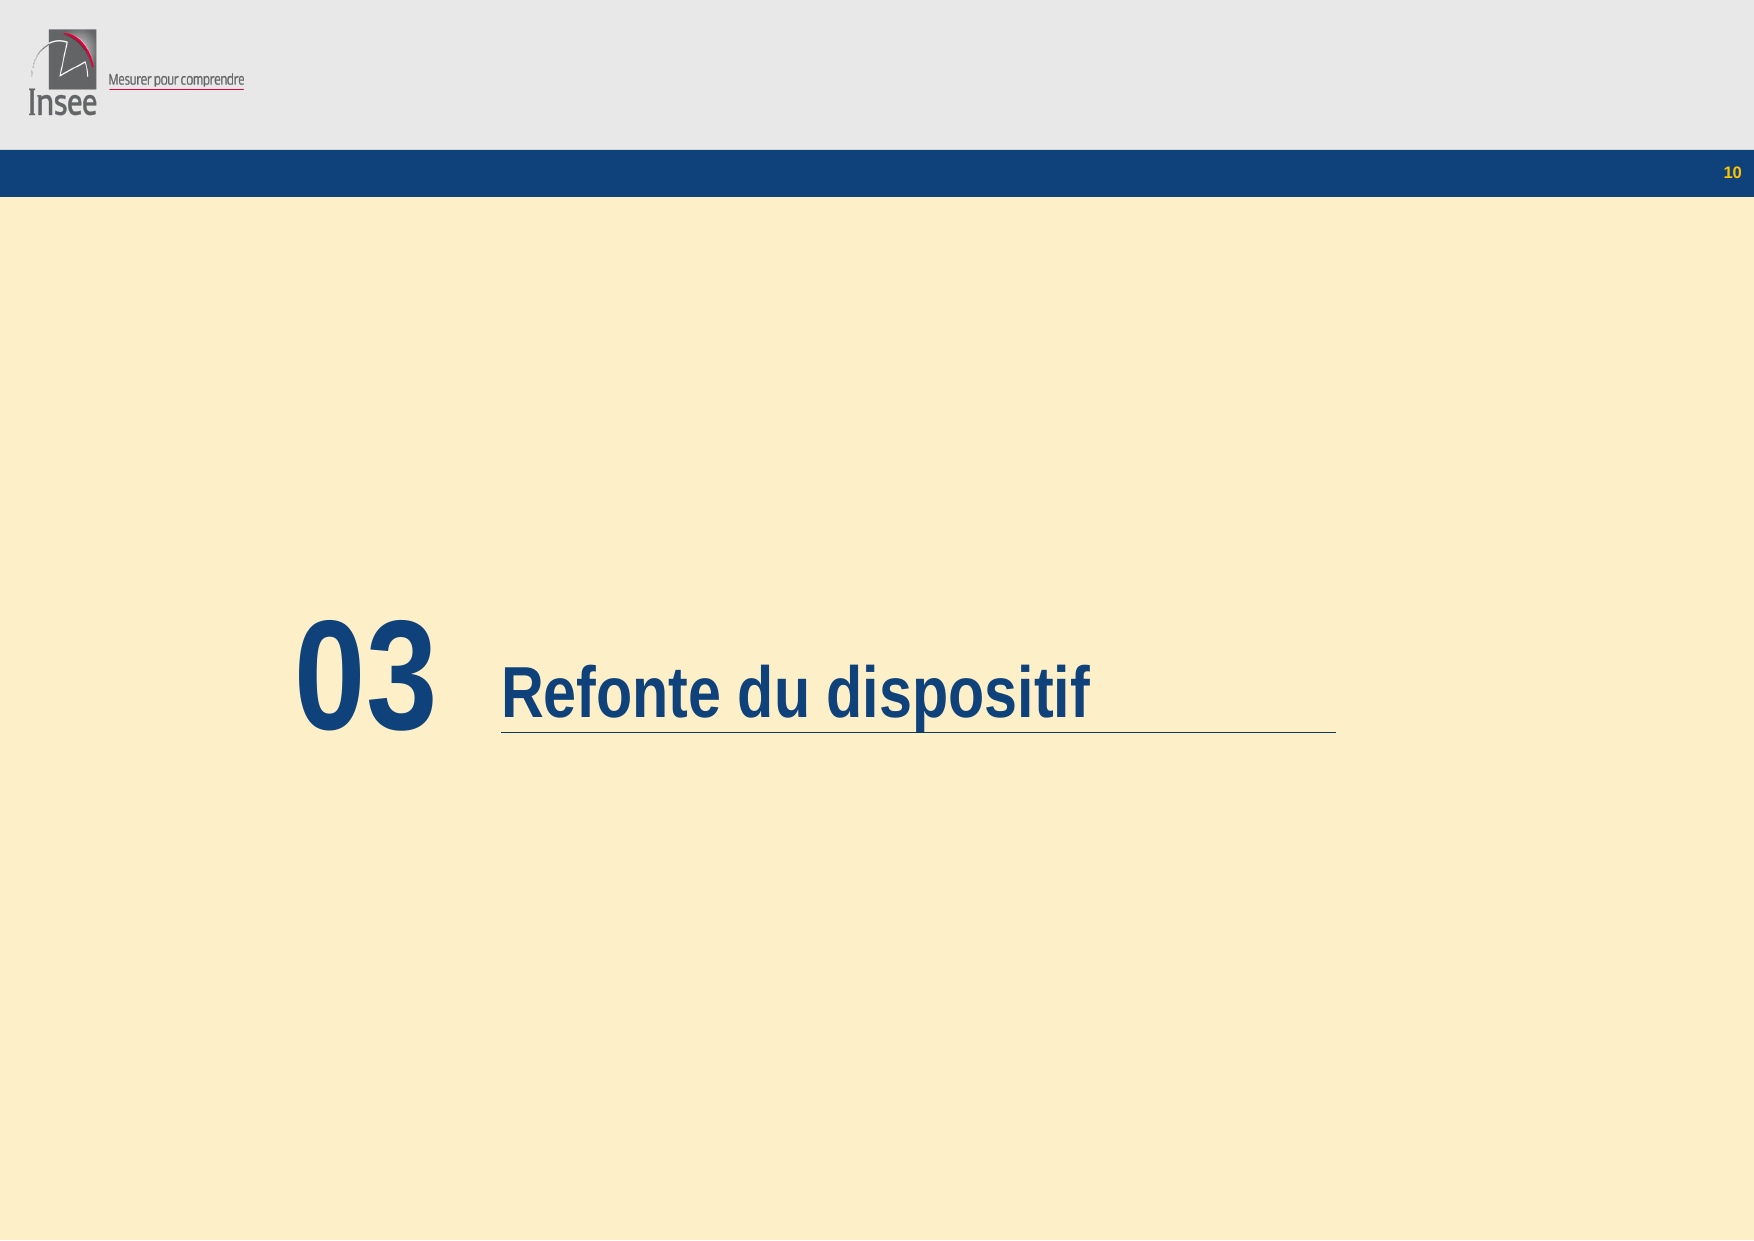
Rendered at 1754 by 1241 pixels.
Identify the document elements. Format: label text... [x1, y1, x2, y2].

text_box 03 [244, 519, 489, 827]
title Refonte du dispositif [501, 535, 1441, 733]
picture [25, 0, 244, 119]
